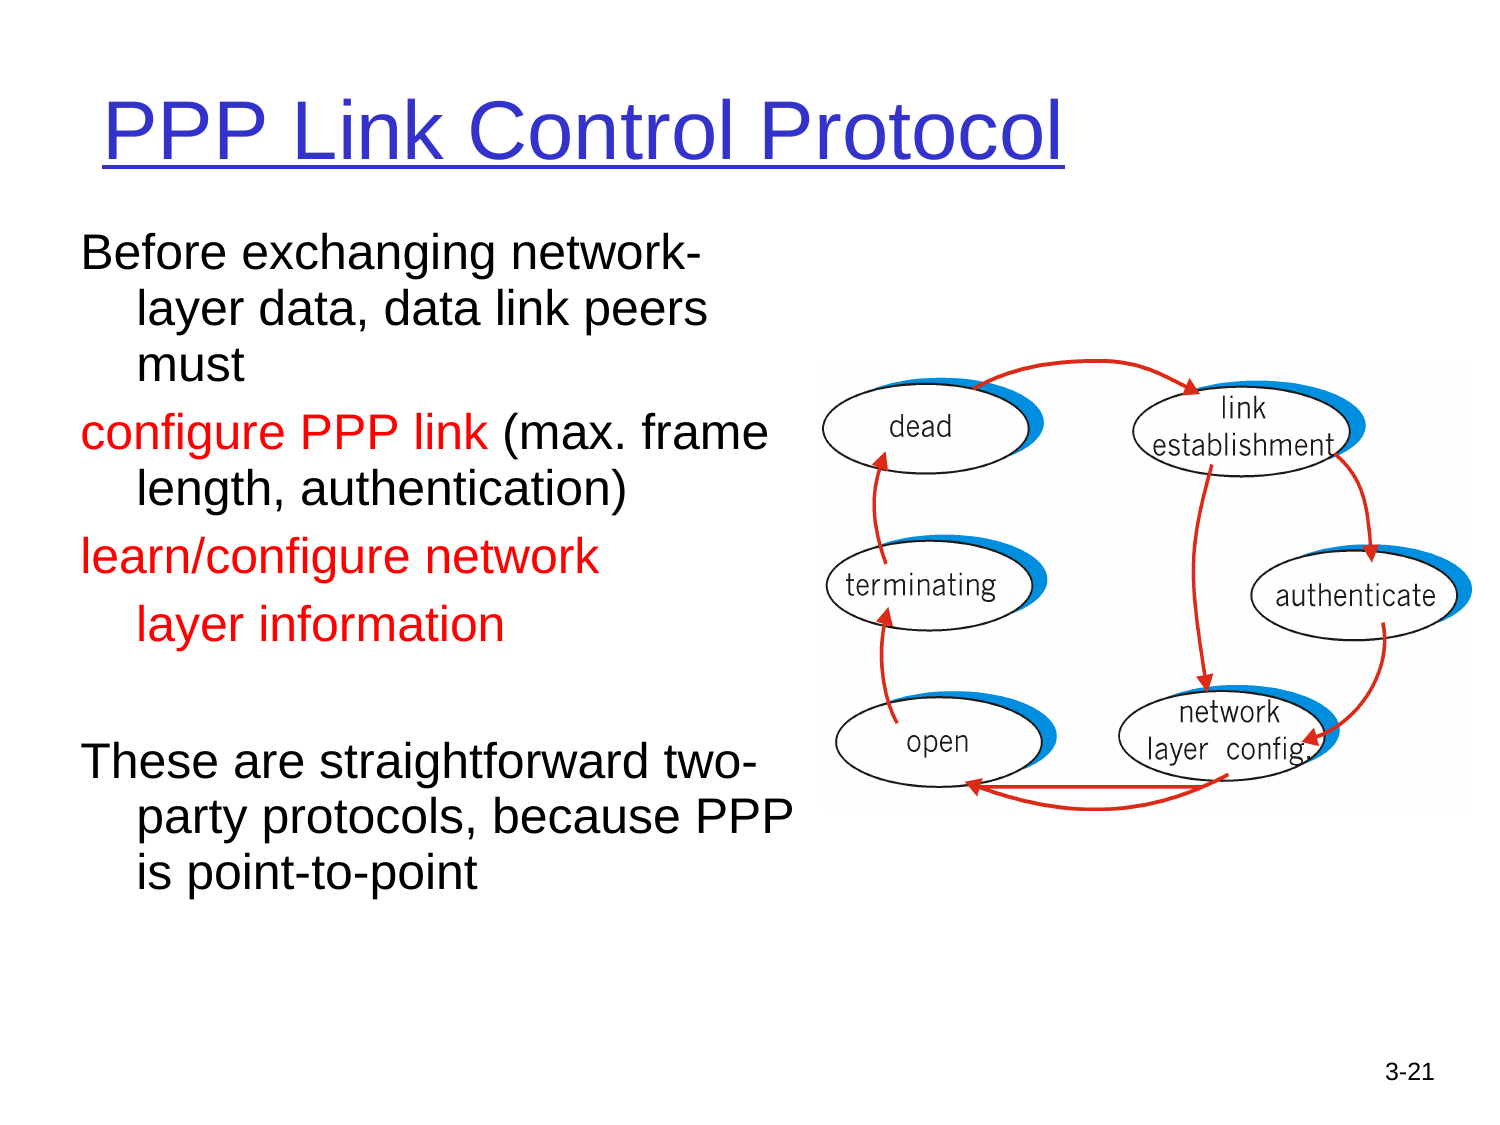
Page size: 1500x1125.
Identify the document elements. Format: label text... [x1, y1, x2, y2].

title PPP Link Control Protocol [87, 37, 1363, 225]
picture [822, 359, 1472, 811]
list Before exchanging network-layer data, data link peers must configure PPP link (max. frame length, authentication) learn/configure network layer information These are straightforward two-party protocols, because PPP is point-to-point [65, 216, 825, 1023]
